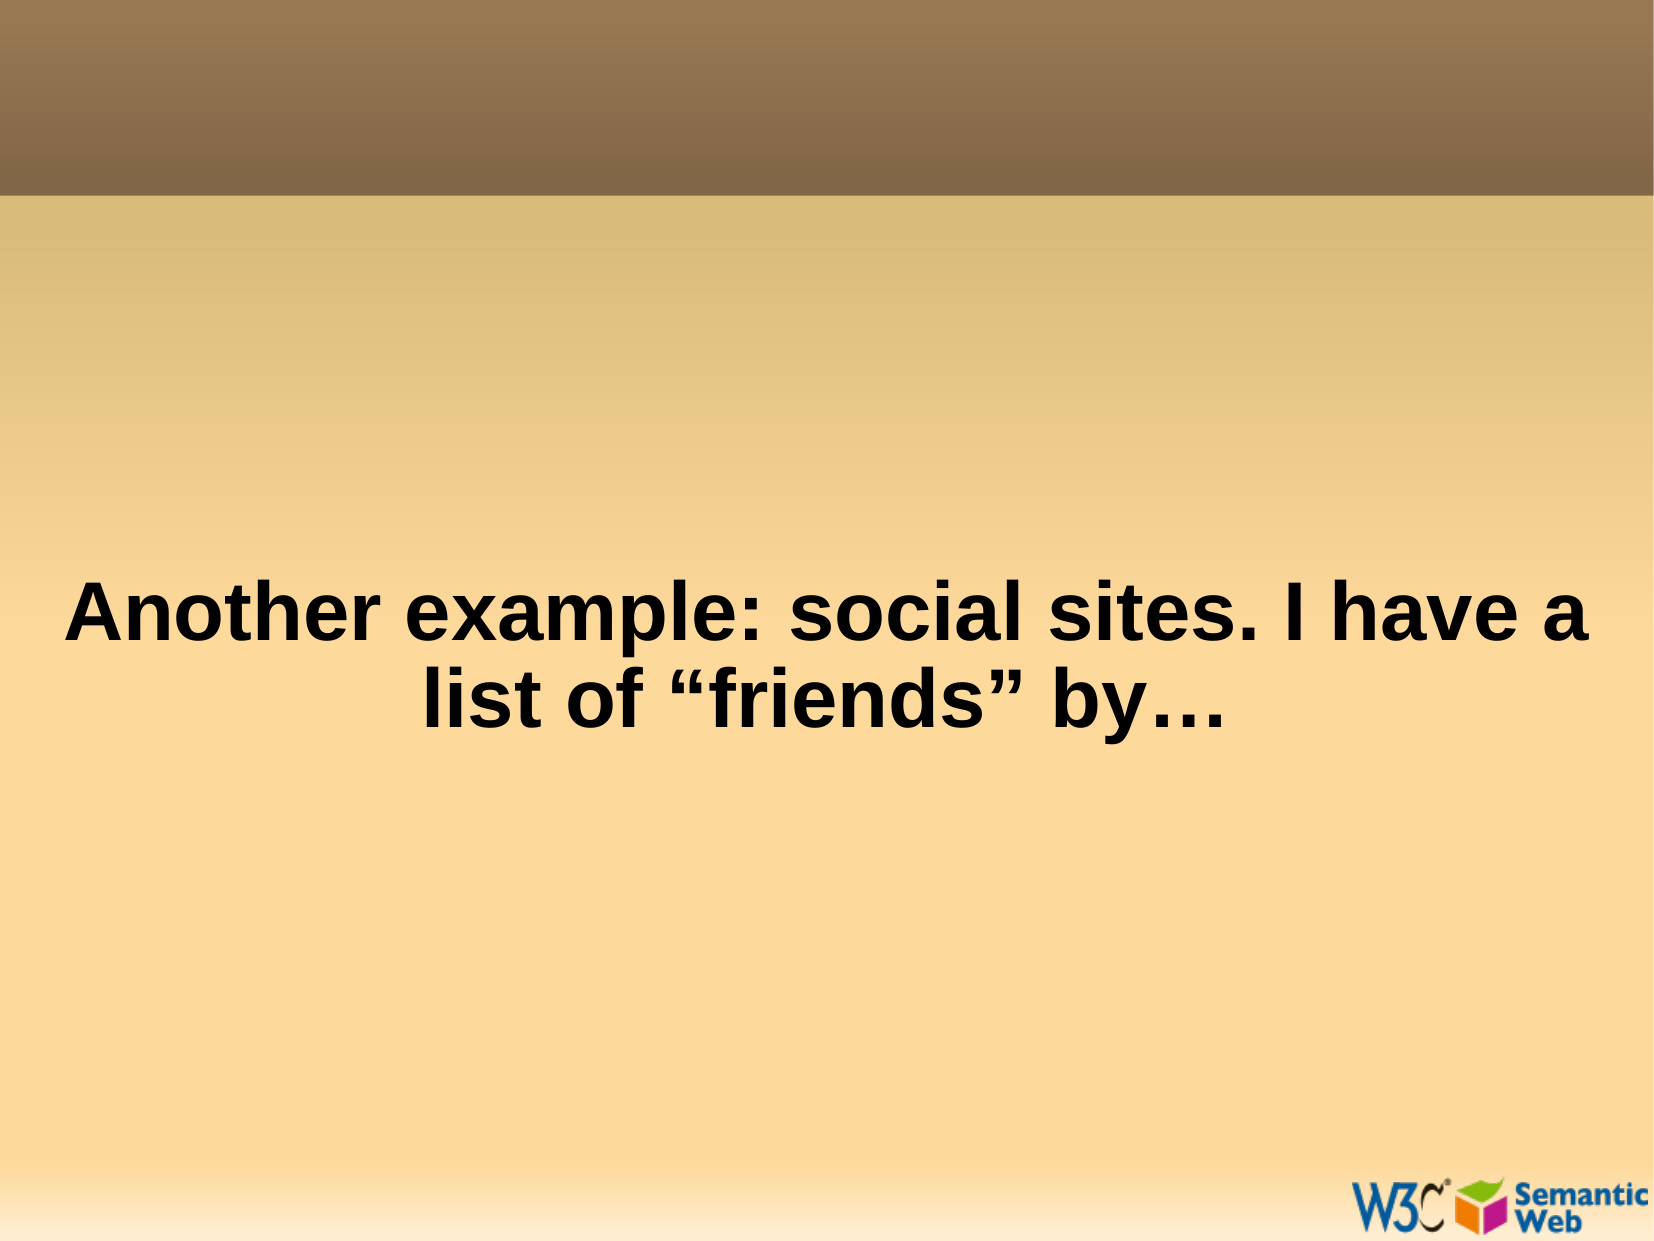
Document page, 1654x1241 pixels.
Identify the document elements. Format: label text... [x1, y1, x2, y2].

picture [0, 753, 1654, 1241]
picture [0, 0, 1654, 557]
title Another example: social sites. I have a list of “friends” by… [0, 557, 1654, 753]
